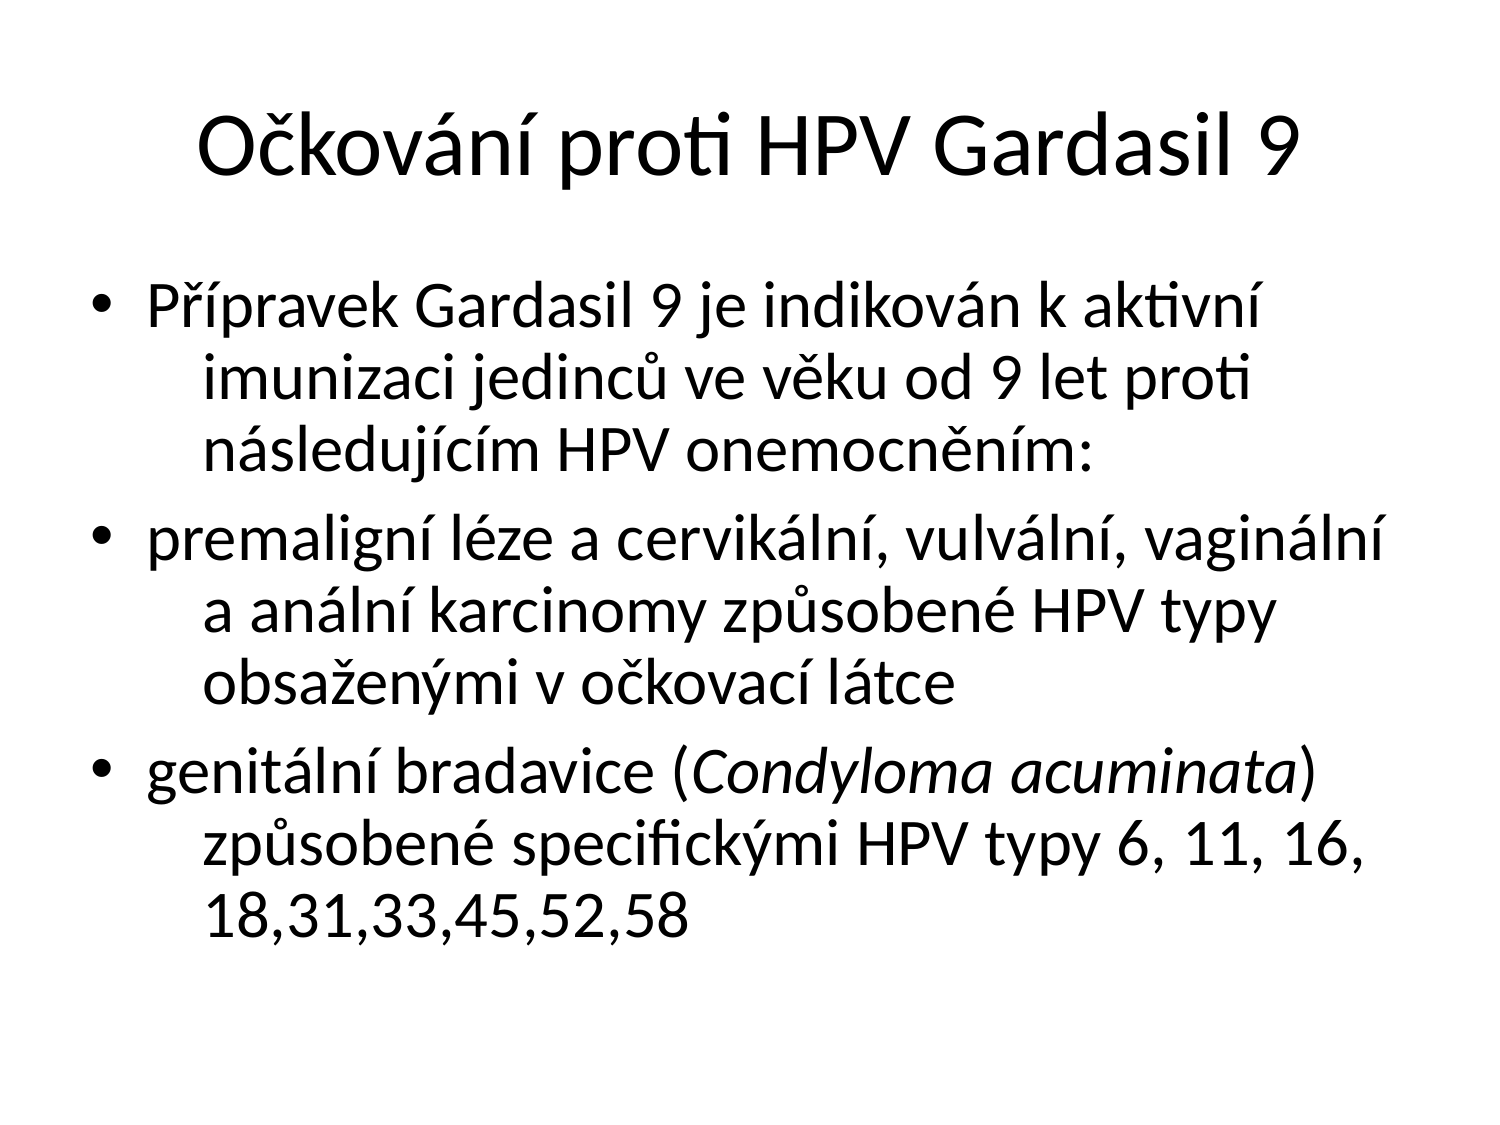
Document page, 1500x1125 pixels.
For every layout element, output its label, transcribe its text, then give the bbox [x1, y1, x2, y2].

title Očkování proti HPV Gardasil 9 [75, 45, 1426, 233]
list Přípravek Gardasil 9 je indikován k aktivní imunizaci jedinců ve věku od 9 let proti následujícím HPV onemocněním: premaligní léze a cervikální, vulvální, vaginální a anální karcinomy způsobené HPV typy obsaženými v očkovací látce genitální bradavice (Condyloma acuminata) způsobené specifickými HPV typy 6, 11, 16, 18,31,33,45,52,58 [75, 262, 1426, 1005]
